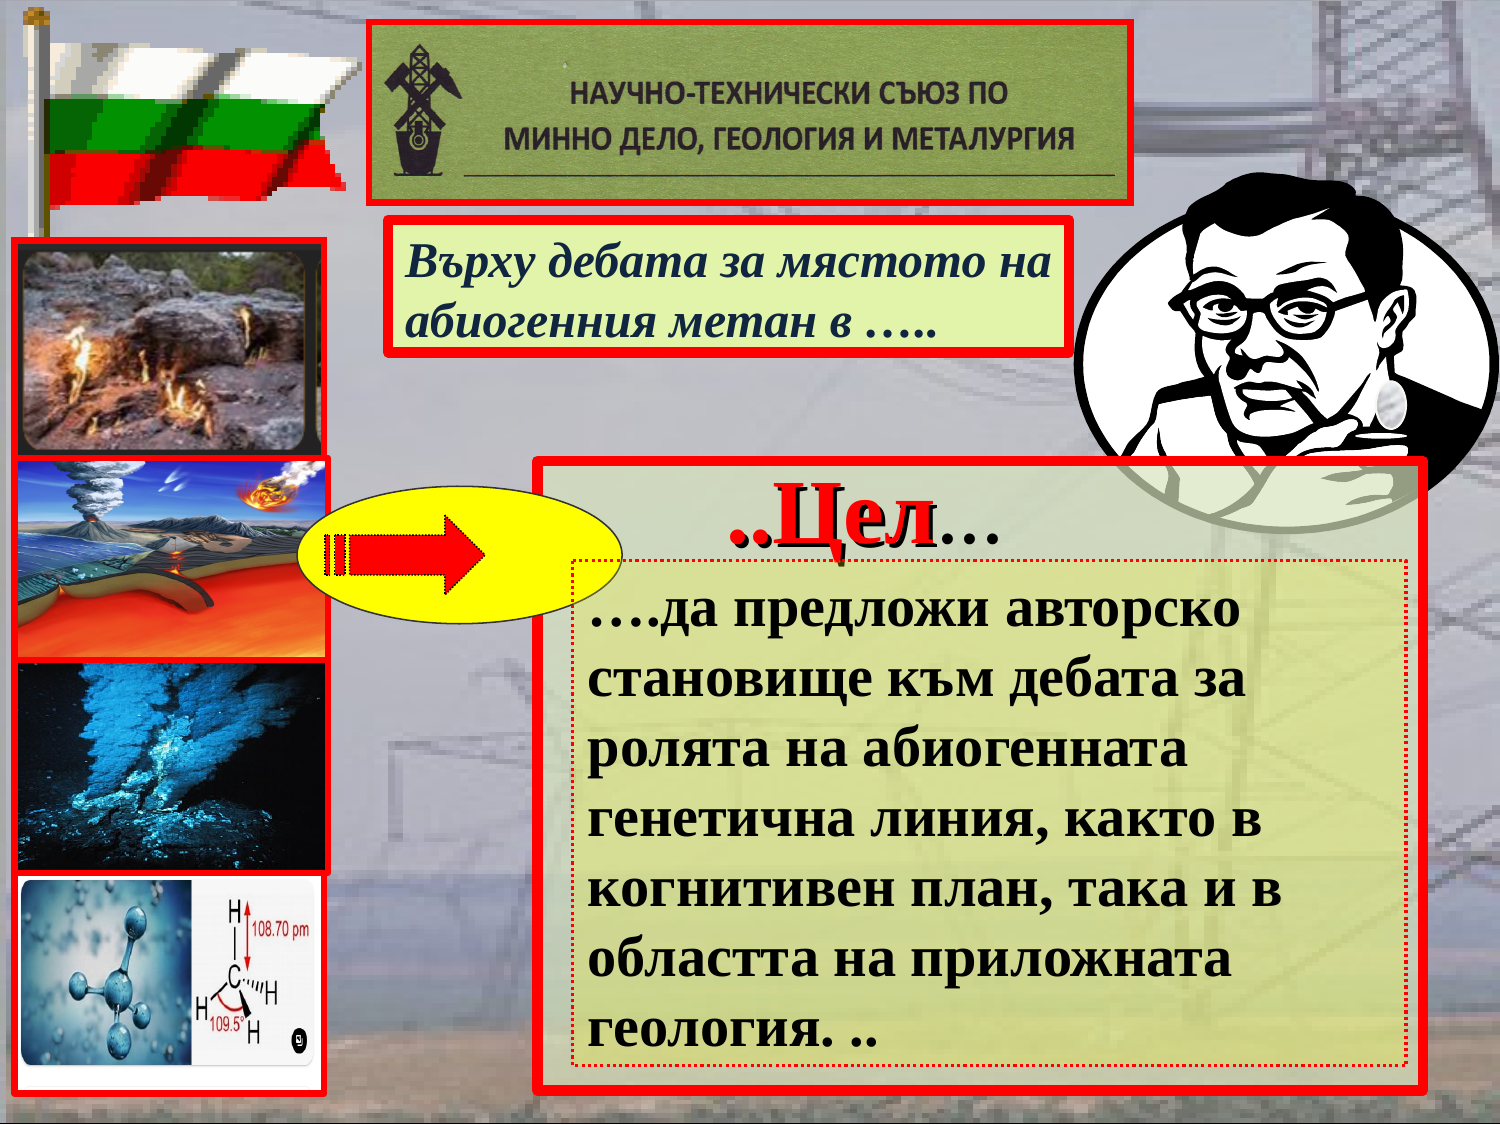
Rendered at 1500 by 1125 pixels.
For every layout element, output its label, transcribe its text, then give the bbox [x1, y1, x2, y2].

picture [0, 0, 1500, 1123]
text_box Върху дебата за мястото на абиогенния метан в ….. [388, 219, 1069, 353]
text_box [297, 461, 1423, 1090]
text_box [1375, 381, 1406, 429]
text_box ..Цел... [711, 444, 1223, 560]
text_box ….да предложи авторско становище към дебата за ролята на абиогенната генетична линия, както в когнитивен план, така и в областта на приложната геология. .. [573, 560, 1406, 1065]
